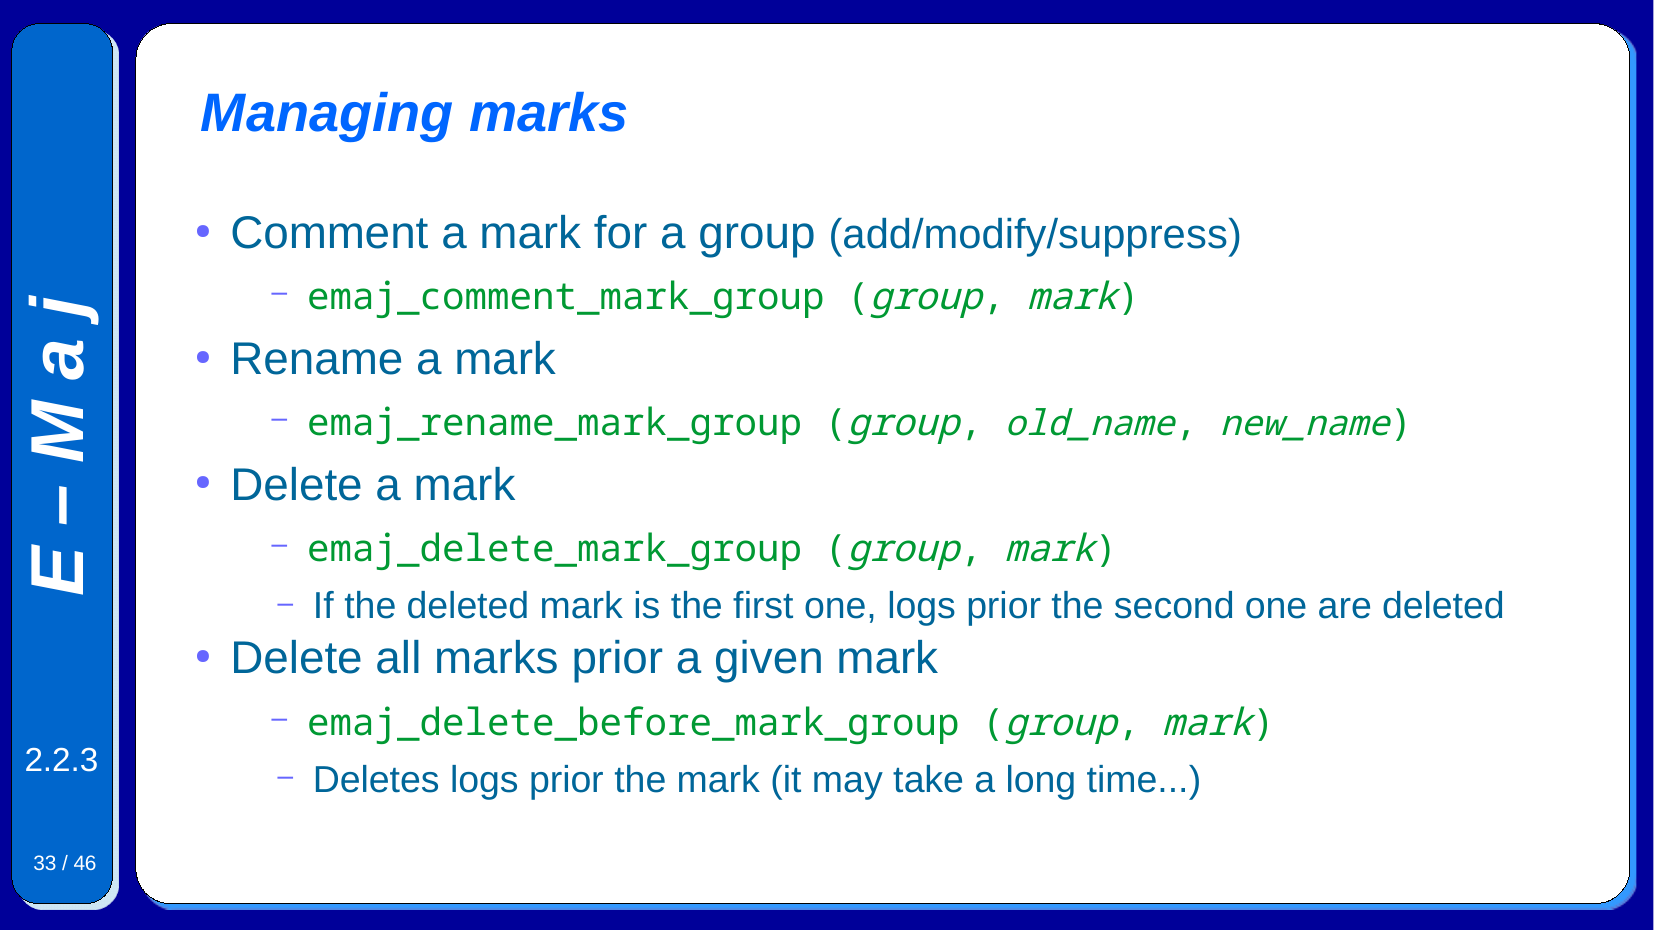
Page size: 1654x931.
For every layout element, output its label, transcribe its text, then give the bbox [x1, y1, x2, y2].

title Managing marks [200, 34, 1575, 191]
list Comment a mark for a group (add/modify/suppress) emaj_comment_mark_group (group, mark) Rename a mark emaj_rename_mark_group (group, old_name, new_name) Delete a mark emaj_delete_mark_group (group, mark) If the deleted mark is the first one, logs prior the second one are deleted Delete all marks prior a given mark emaj_delete_before_mark_group (group, mark) Deletes logs prior the mark (it may take a long time...) [177, 206, 1587, 827]
